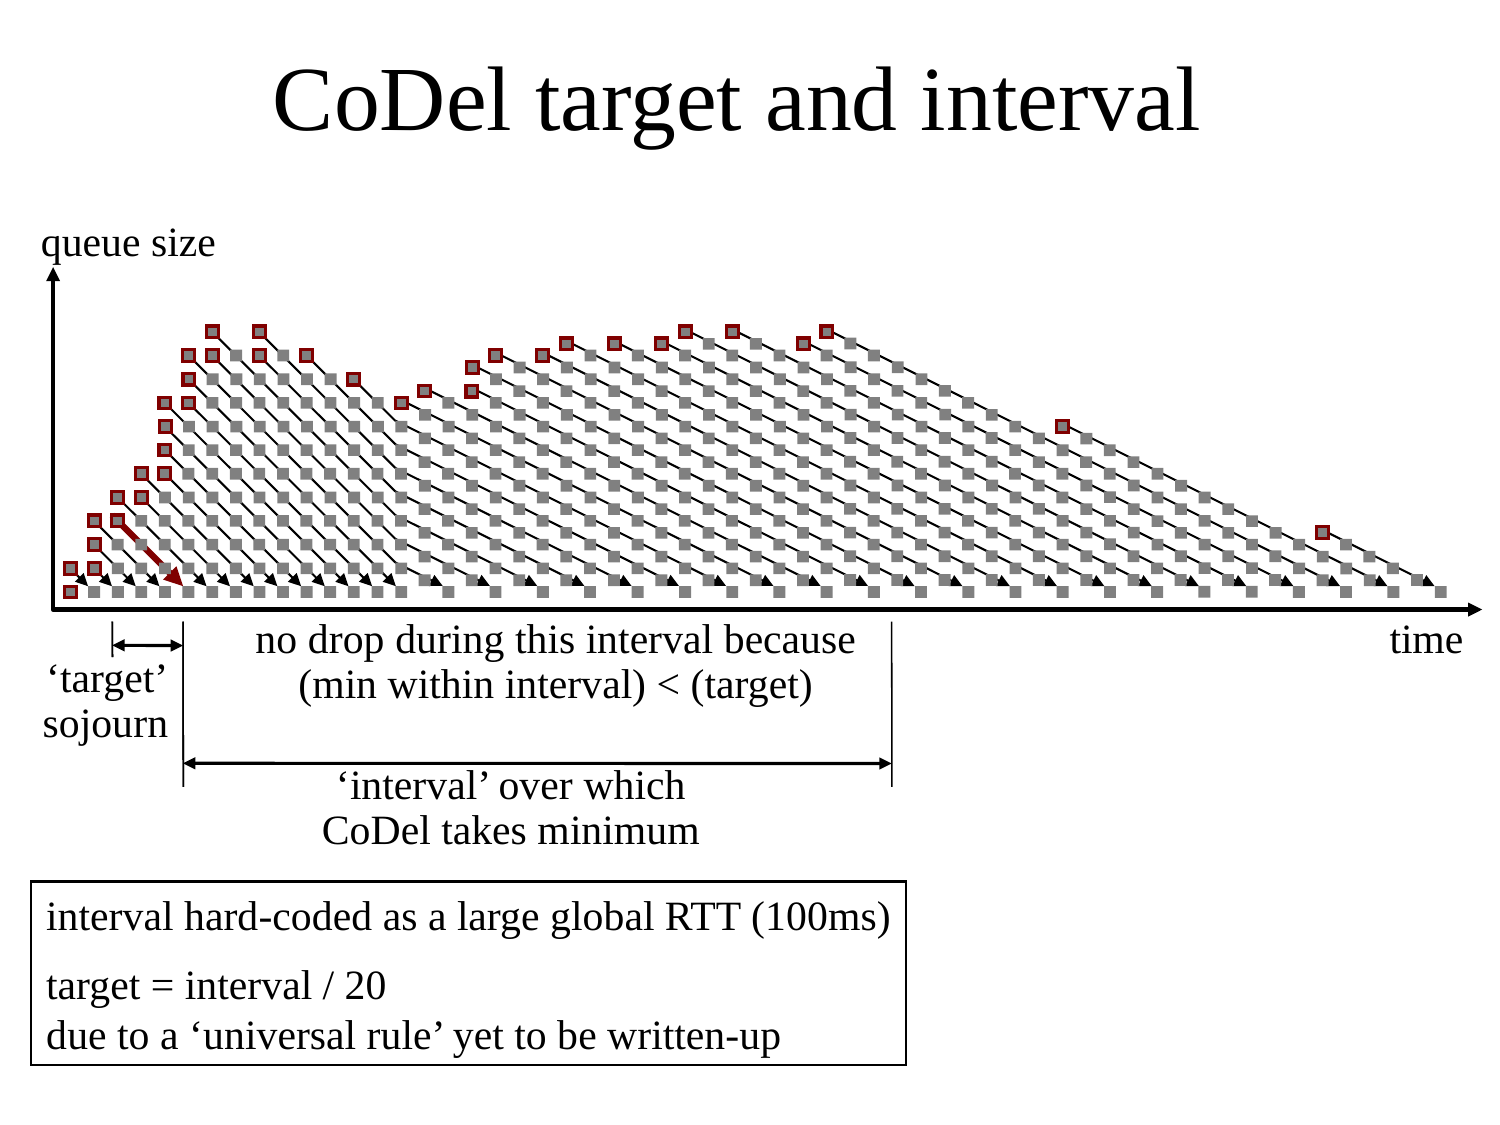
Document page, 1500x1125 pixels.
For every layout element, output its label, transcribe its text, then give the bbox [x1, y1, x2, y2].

text_box [489, 538, 502, 551]
text_box [230, 397, 243, 409]
text_box [844, 385, 857, 397]
text_box [560, 527, 573, 539]
text_box [489, 467, 502, 480]
text_box [655, 527, 668, 539]
text_box [867, 444, 880, 456]
text_box [348, 397, 361, 409]
text_box [395, 467, 407, 480]
text_box [915, 467, 927, 480]
text_box [158, 515, 171, 527]
text_box [702, 479, 715, 492]
text_box [253, 491, 266, 504]
text_box [655, 432, 668, 445]
text_box [300, 538, 313, 551]
text_box [915, 586, 927, 598]
text_box [915, 444, 928, 456]
text_box [584, 586, 596, 598]
text_box [1104, 562, 1116, 575]
text_box [1127, 479, 1140, 492]
text_box [1103, 467, 1116, 480]
text_box [159, 586, 171, 598]
text_box [1056, 538, 1069, 551]
text_box [88, 538, 101, 551]
text_box [1009, 538, 1022, 551]
text_box [939, 408, 952, 421]
text_box [371, 562, 384, 575]
text_box [277, 491, 290, 504]
text_box [1080, 479, 1093, 492]
text_box [726, 373, 739, 386]
text_box [1009, 444, 1022, 456]
text_box [938, 385, 951, 397]
text_box [300, 444, 313, 456]
text_box [206, 538, 219, 551]
text_box [1032, 574, 1045, 586]
text_box [1174, 503, 1187, 515]
text_box [395, 586, 408, 598]
text_box [277, 538, 289, 551]
text_box [1032, 550, 1045, 563]
text_box [418, 385, 431, 397]
text_box [560, 385, 573, 397]
text_box [631, 538, 644, 551]
text_box [1222, 503, 1235, 515]
text_box [159, 491, 171, 504]
text_box [584, 349, 597, 362]
text_box [1009, 586, 1022, 598]
text_box [679, 586, 692, 598]
text_box [750, 409, 763, 421]
text_box [915, 491, 928, 504]
text_box [347, 538, 360, 551]
text_box [820, 444, 833, 456]
text_box [182, 349, 195, 362]
text_box [867, 562, 880, 575]
text_box [206, 373, 219, 386]
text_box [135, 515, 148, 527]
text_box [1080, 456, 1093, 468]
text_box [867, 515, 880, 527]
text_box [1151, 538, 1164, 551]
text_box [135, 562, 148, 575]
text_box [1080, 574, 1093, 586]
text_box [182, 586, 195, 598]
text_box [1080, 432, 1093, 445]
text_box [536, 515, 549, 527]
text_box [159, 562, 171, 575]
text_box [820, 397, 833, 409]
text_box [135, 467, 148, 480]
text_box [985, 503, 998, 515]
text_box [300, 491, 313, 504]
text_box [465, 574, 478, 587]
text_box [182, 538, 195, 551]
text_box [985, 550, 998, 563]
text_box [844, 432, 857, 444]
text_box [1174, 550, 1187, 563]
text_box [513, 527, 526, 539]
text_box [726, 397, 739, 409]
text_box [277, 586, 289, 598]
text_box [253, 349, 266, 362]
text_box [820, 515, 833, 527]
text_box [348, 444, 361, 456]
text_box [584, 515, 597, 527]
text_box [1292, 586, 1305, 598]
text_box [679, 373, 692, 386]
text_box [395, 444, 408, 456]
text_box [608, 385, 621, 397]
text_box [158, 467, 171, 480]
text_box [844, 408, 857, 421]
text_box [773, 373, 786, 386]
text_box [348, 491, 361, 504]
text_box [962, 420, 975, 433]
text_box [1032, 456, 1045, 468]
text_box [1009, 562, 1022, 575]
text_box [277, 444, 290, 456]
text_box [1387, 586, 1400, 598]
text_box [1246, 515, 1258, 527]
text_box [1080, 550, 1093, 563]
text_box [655, 503, 668, 515]
text_box [513, 574, 526, 587]
text_box [702, 338, 715, 350]
text_box time [1374, 603, 1479, 670]
text_box [301, 373, 313, 386]
text_box [962, 397, 975, 409]
text_box [891, 550, 904, 563]
text_box [797, 503, 809, 515]
text_box [1104, 515, 1116, 527]
text_box [749, 385, 762, 397]
text_box [419, 409, 432, 421]
text_box [584, 562, 596, 575]
text_box [395, 515, 407, 527]
text_box [702, 574, 715, 587]
text_box [773, 586, 786, 598]
text_box [206, 491, 219, 504]
text_box [797, 574, 809, 587]
text_box [442, 586, 455, 598]
text_box [537, 420, 550, 433]
text_box [536, 562, 549, 575]
text_box [679, 349, 692, 362]
text_box [206, 515, 219, 527]
text_box [985, 455, 998, 468]
text_box [111, 515, 124, 527]
text_box [1316, 574, 1329, 587]
text_box [1434, 586, 1447, 598]
text_box [1151, 491, 1164, 504]
text_box [725, 538, 738, 551]
text_box [726, 562, 739, 575]
text_box [915, 515, 927, 527]
text_box [277, 515, 289, 527]
text_box [679, 326, 692, 338]
text_box [253, 538, 266, 551]
text_box [560, 409, 573, 421]
text_box [1009, 515, 1022, 527]
text_box [631, 467, 644, 480]
text_box [820, 586, 833, 598]
text_box [560, 456, 573, 468]
text_box [206, 397, 219, 409]
text_box [655, 574, 668, 587]
text_box [465, 527, 478, 539]
text_box [797, 432, 810, 445]
text_box [253, 326, 266, 338]
text_box [1222, 550, 1235, 563]
text_box [560, 361, 573, 374]
text_box [844, 550, 857, 563]
text_box [324, 420, 337, 433]
text_box [465, 550, 478, 563]
text_box [182, 397, 195, 409]
text_box [1269, 574, 1282, 586]
text_box [703, 361, 715, 374]
text_box [679, 420, 692, 433]
text_box [679, 397, 692, 409]
text_box queue size [26, 207, 231, 274]
text_box [135, 538, 148, 551]
text_box [1175, 479, 1188, 492]
text_box [1056, 444, 1069, 457]
text_box [1363, 550, 1376, 563]
text_box [844, 503, 857, 515]
text_box [371, 491, 384, 504]
text_box [277, 373, 290, 386]
text_box [277, 467, 289, 480]
text_box [253, 373, 266, 386]
text_box [1198, 515, 1211, 527]
text_box [820, 349, 833, 362]
text_box [230, 373, 243, 386]
text_box [253, 586, 266, 598]
text_box [230, 420, 243, 433]
text_box [1032, 503, 1045, 515]
text_box [372, 420, 384, 433]
text_box [1032, 479, 1045, 492]
text_box [608, 456, 620, 468]
text_box [347, 562, 360, 575]
text_box [773, 397, 786, 409]
text_box [962, 586, 975, 598]
text_box [749, 527, 762, 539]
text_box [938, 526, 951, 539]
text_box [844, 574, 857, 586]
text_box [489, 491, 502, 504]
text_box [206, 444, 219, 456]
text_box [560, 338, 573, 350]
text_box [1127, 526, 1140, 539]
text_box [938, 455, 951, 468]
text_box [536, 586, 549, 598]
text_box [938, 503, 951, 515]
text_box [915, 538, 927, 551]
text_box [253, 444, 266, 456]
text_box [726, 444, 739, 456]
text_box [395, 538, 407, 551]
text_box [915, 420, 928, 433]
text_box [206, 467, 219, 480]
text_box [584, 373, 597, 386]
text_box [159, 397, 171, 409]
text_box [631, 397, 644, 409]
text_box ‘interval’ over which CoDel takes minimum [306, 755, 715, 861]
text_box [158, 538, 171, 551]
text_box [560, 574, 573, 587]
text_box [1127, 503, 1140, 515]
text_box [1340, 538, 1352, 551]
text_box [1198, 491, 1211, 504]
text_box [820, 562, 833, 575]
text_box [584, 397, 597, 409]
text_box [442, 562, 455, 575]
text_box [679, 562, 692, 575]
text_box [395, 420, 408, 433]
text_box [1104, 491, 1116, 503]
text_box [655, 479, 668, 492]
text_box [773, 349, 786, 362]
text_box [206, 586, 219, 598]
text_box [631, 349, 644, 362]
text_box [442, 538, 455, 551]
text_box [726, 491, 739, 504]
text_box [513, 361, 526, 374]
text_box [418, 527, 431, 539]
text_box [1269, 527, 1282, 539]
text_box [867, 467, 880, 480]
text_box [1127, 574, 1140, 586]
text_box [1293, 538, 1306, 551]
text_box [655, 361, 668, 374]
text_box [513, 409, 526, 421]
text_box [868, 420, 881, 433]
text_box [797, 361, 810, 374]
text_box [962, 538, 975, 551]
text_box [230, 491, 243, 504]
text_box [986, 479, 999, 492]
text_box [230, 444, 243, 456]
text_box [371, 586, 384, 598]
text_box [159, 420, 172, 433]
text_box [466, 361, 479, 374]
text_box ‘target’ sojourn [27, 648, 184, 754]
text_box [867, 538, 880, 551]
text_box [465, 503, 478, 515]
text_box [702, 503, 715, 515]
text_box [206, 349, 219, 362]
text_box [749, 574, 762, 587]
text_box [111, 586, 124, 598]
text_box [300, 586, 313, 598]
text_box [891, 361, 904, 374]
text_box [1080, 526, 1093, 539]
text_box [206, 420, 219, 433]
text_box [749, 338, 762, 350]
text_box [442, 467, 455, 480]
text_box [844, 479, 857, 492]
text_box [797, 479, 810, 492]
text_box [395, 397, 408, 409]
text_box [206, 562, 219, 575]
text_box [229, 515, 242, 527]
text_box [1246, 538, 1258, 551]
text_box [513, 503, 526, 515]
text_box [702, 527, 715, 539]
text_box [867, 491, 880, 504]
text_box [1198, 538, 1211, 551]
text_box [418, 432, 431, 445]
text_box [560, 550, 573, 563]
text_box [1411, 574, 1423, 586]
text_box [773, 538, 786, 551]
text_box [1198, 585, 1211, 598]
text_box [253, 562, 266, 575]
text_box [324, 373, 337, 386]
text_box [1151, 586, 1164, 598]
text_box [1316, 550, 1329, 563]
text_box [679, 491, 692, 504]
text_box [88, 562, 101, 575]
text_box [1174, 527, 1187, 539]
text_box [111, 562, 124, 575]
text_box [773, 562, 786, 575]
text_box [324, 467, 337, 480]
text_box [536, 467, 549, 480]
text_box [1056, 420, 1069, 433]
text_box [773, 491, 786, 504]
text_box [820, 467, 833, 480]
text_box [891, 385, 904, 397]
text_box [1104, 538, 1116, 551]
text_box [1032, 526, 1045, 539]
text_box [300, 349, 313, 362]
text_box [300, 467, 313, 480]
text_box [1032, 432, 1045, 445]
text_box [891, 479, 904, 492]
text_box [962, 491, 975, 504]
text_box [844, 455, 857, 468]
text_box [868, 373, 881, 386]
text_box [820, 538, 833, 551]
text_box [560, 503, 573, 515]
text_box no drop during this interval because (min within interval) < (target) [240, 609, 872, 716]
text_box [395, 491, 408, 504]
text_box [466, 385, 478, 397]
text_box [915, 562, 927, 575]
text_box [608, 361, 621, 374]
text_box [229, 586, 242, 598]
text_box [915, 397, 928, 409]
text_box [726, 326, 739, 338]
text_box [797, 385, 810, 397]
text_box [797, 550, 809, 563]
text_box [490, 420, 502, 433]
text_box [749, 503, 762, 515]
text_box [324, 538, 337, 551]
text_box [1151, 562, 1164, 575]
text_box [773, 515, 786, 527]
text_box [584, 444, 597, 456]
text_box [891, 503, 904, 515]
text_box [1174, 574, 1187, 586]
text_box [1246, 562, 1258, 574]
text_box [182, 562, 195, 575]
text_box [985, 432, 998, 444]
text_box [1056, 586, 1069, 598]
text_box [1056, 515, 1069, 527]
text_box [229, 538, 242, 551]
text_box [442, 397, 455, 409]
text_box [962, 515, 975, 527]
text_box [1056, 467, 1069, 480]
text_box [324, 397, 337, 409]
text_box [891, 408, 904, 421]
text_box [418, 479, 431, 492]
text_box [111, 491, 124, 504]
text_box [584, 538, 597, 551]
text_box [678, 538, 691, 551]
text_box [324, 444, 337, 456]
text_box interval hard-coded as a large global RTT (100ms) target = interval / 20 due to a ‘universal rule’ yet to be written-up [31, 881, 907, 1066]
text_box [371, 397, 384, 409]
text_box [891, 526, 904, 539]
text_box [1222, 527, 1235, 539]
text_box [1151, 515, 1164, 527]
text_box [844, 526, 857, 539]
text_box [536, 349, 549, 362]
text_box [678, 467, 691, 480]
text_box [631, 586, 644, 598]
text_box [230, 349, 243, 362]
text_box [560, 479, 573, 492]
text_box [631, 562, 644, 575]
text_box [584, 467, 597, 480]
text_box [111, 538, 124, 551]
text_box [135, 491, 148, 504]
text_box [64, 586, 77, 598]
text_box [466, 409, 479, 421]
text_box [371, 538, 384, 551]
text_box [1245, 585, 1258, 598]
text_box [608, 479, 621, 492]
text_box [489, 562, 502, 575]
text_box [277, 397, 290, 409]
text_box [513, 550, 526, 563]
text_box [891, 432, 904, 444]
text_box [513, 456, 526, 468]
text_box [489, 586, 502, 598]
text_box [1056, 491, 1069, 504]
text_box [703, 409, 715, 421]
text_box [536, 397, 549, 409]
text_box [560, 432, 573, 445]
text_box [395, 562, 408, 575]
text_box [655, 409, 668, 421]
text_box [1386, 562, 1399, 575]
text_box [324, 562, 337, 575]
text_box [608, 503, 620, 515]
text_box [891, 574, 904, 586]
text_box [962, 467, 975, 480]
text_box [1363, 574, 1376, 587]
text_box [985, 526, 998, 539]
text_box [536, 444, 549, 456]
text_box [820, 491, 833, 504]
text_box [702, 385, 715, 397]
text_box [1127, 550, 1140, 563]
text_box [1340, 562, 1353, 575]
text_box [442, 420, 455, 433]
text_box [938, 432, 951, 444]
text_box [229, 467, 242, 480]
text_box [442, 444, 455, 456]
text_box [891, 455, 904, 468]
text_box [300, 515, 313, 527]
text_box [442, 491, 455, 504]
text_box [371, 444, 384, 456]
text_box [253, 515, 266, 527]
text_box [135, 586, 148, 598]
text_box [726, 349, 739, 362]
text_box [631, 444, 644, 456]
text_box [584, 491, 597, 504]
text_box [465, 456, 478, 468]
text_box [159, 444, 171, 456]
text_box [1009, 467, 1021, 480]
text_box [183, 373, 195, 386]
text_box [182, 467, 195, 480]
text_box [821, 420, 833, 433]
text_box [1104, 586, 1116, 598]
text_box [1103, 444, 1116, 457]
text_box [1269, 550, 1282, 563]
text_box [347, 373, 360, 386]
text_box [773, 420, 786, 433]
text_box [1127, 456, 1140, 468]
text_box [324, 515, 337, 527]
text_box [536, 491, 549, 504]
text_box [938, 550, 951, 563]
text_box [915, 373, 928, 386]
text_box [844, 337, 857, 350]
text_box [725, 515, 738, 527]
text_box [513, 479, 526, 492]
text_box [679, 444, 692, 456]
text_box [277, 420, 290, 433]
text_box [347, 515, 360, 527]
text_box [442, 515, 455, 527]
text_box [1056, 562, 1069, 575]
text_box [489, 444, 502, 456]
text_box [749, 456, 762, 468]
text_box [1151, 467, 1164, 480]
text_box [1340, 586, 1352, 598]
text_box [206, 326, 219, 338]
text_box [229, 562, 242, 575]
text_box [371, 467, 384, 480]
text_box [537, 373, 550, 386]
text_box [418, 550, 431, 563]
text_box [489, 397, 502, 409]
text_box [985, 574, 998, 586]
text_box [253, 467, 266, 480]
text_box [584, 420, 597, 433]
text_box [773, 444, 786, 456]
text_box [277, 349, 290, 362]
text_box [867, 349, 880, 362]
text_box [844, 361, 857, 374]
text_box [678, 515, 691, 527]
text_box [489, 515, 502, 527]
text_box [631, 491, 644, 504]
text_box [608, 409, 621, 421]
text_box [513, 432, 526, 445]
text_box [749, 550, 762, 563]
text_box [371, 515, 384, 527]
text_box [655, 550, 668, 563]
text_box [300, 562, 313, 575]
text_box [702, 432, 715, 445]
text_box CoDel target and interval [100, 0, 1376, 188]
text_box [867, 397, 880, 409]
text_box [797, 409, 810, 421]
text_box [301, 420, 313, 433]
text_box [253, 397, 266, 409]
text_box [938, 479, 951, 492]
text_box [632, 420, 645, 433]
text_box [608, 550, 620, 563]
text_box [725, 467, 738, 480]
text_box [513, 385, 526, 397]
text_box [466, 432, 478, 445]
text_box [348, 420, 361, 433]
text_box [253, 420, 266, 433]
text_box [324, 491, 337, 504]
text_box [726, 586, 739, 598]
text_box [347, 467, 360, 480]
text_box [1293, 562, 1306, 575]
text_box [64, 562, 77, 575]
text_box [1316, 526, 1329, 539]
text_box [962, 444, 975, 456]
text_box [466, 479, 478, 492]
text_box [797, 456, 809, 468]
text_box [749, 479, 762, 492]
text_box [324, 586, 337, 598]
text_box [1009, 420, 1022, 433]
text_box [608, 432, 621, 445]
text_box [655, 385, 668, 397]
text_box [490, 373, 502, 386]
text_box [418, 456, 431, 468]
text_box [985, 409, 998, 421]
text_box [749, 432, 762, 445]
text_box [1222, 574, 1234, 586]
text_box [1198, 562, 1211, 574]
text_box [608, 527, 620, 539]
text_box [821, 373, 833, 386]
text_box [702, 456, 715, 468]
text_box [1009, 491, 1022, 504]
text_box [655, 456, 668, 468]
text_box [750, 361, 763, 374]
text_box [88, 515, 101, 527]
text_box [655, 338, 668, 350]
text_box [608, 574, 620, 587]
text_box [797, 338, 810, 350]
text_box [182, 491, 195, 504]
text_box [938, 574, 951, 586]
text_box [608, 338, 621, 350]
text_box [300, 397, 313, 409]
text_box [418, 574, 431, 587]
text_box [182, 444, 195, 456]
text_box [797, 527, 809, 539]
text_box [536, 538, 549, 551]
text_box [1080, 503, 1093, 515]
text_box [773, 467, 786, 480]
text_box [821, 326, 833, 338]
text_box [277, 562, 289, 575]
text_box [702, 550, 715, 563]
text_box [631, 515, 644, 527]
text_box [632, 373, 645, 386]
text_box [489, 349, 502, 362]
text_box [88, 586, 101, 598]
text_box [347, 586, 360, 598]
text_box [183, 420, 195, 433]
text_box [867, 586, 880, 598]
text_box [962, 562, 975, 575]
text_box [418, 503, 431, 515]
text_box [726, 420, 739, 433]
text_box [182, 515, 195, 527]
